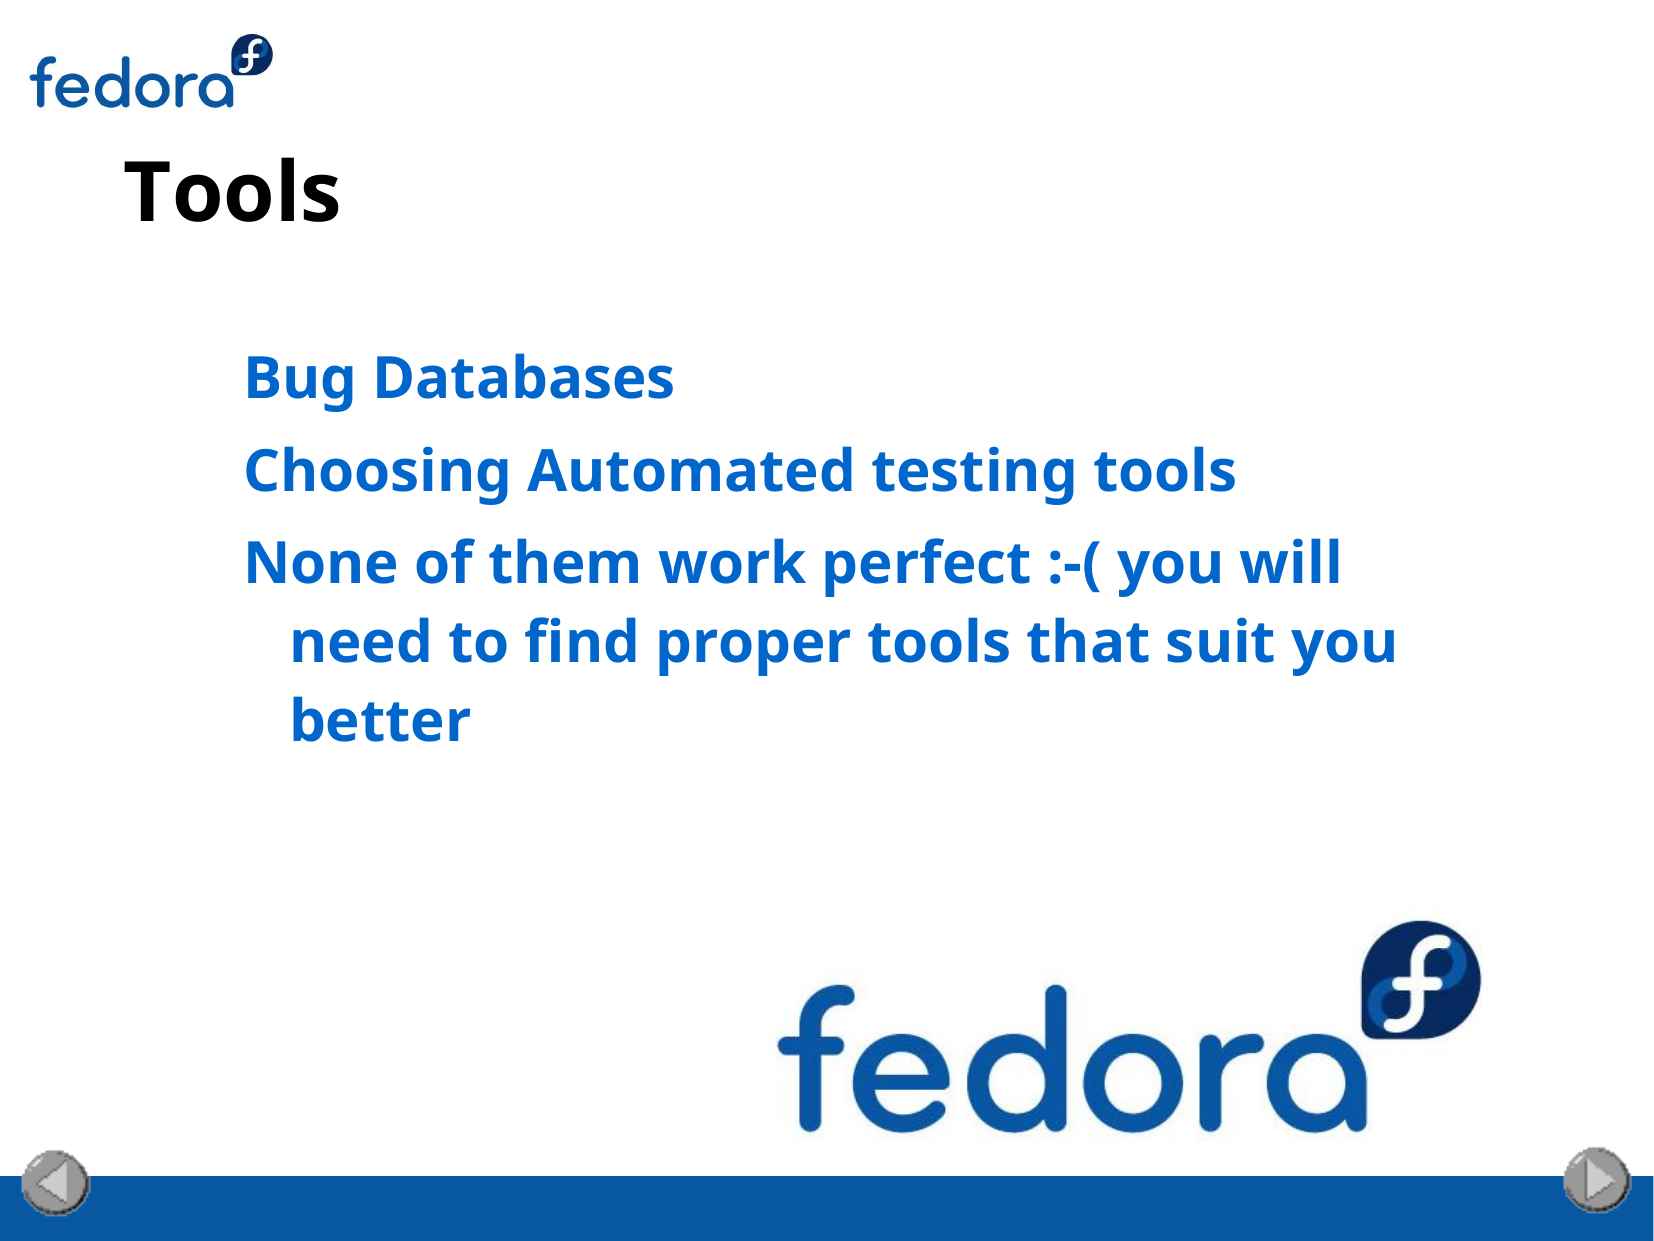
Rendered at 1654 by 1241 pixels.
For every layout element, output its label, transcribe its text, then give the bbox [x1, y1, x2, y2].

picture [22, 27, 277, 115]
picture [0, 1143, 1654, 1241]
list Bug Databases Choosing Automated testing tools None of them work perfect :-( you will need to find proper tools that suit you better [153, 236, 1477, 982]
title Tools [123, 123, 1529, 256]
picture [757, 902, 1494, 1154]
